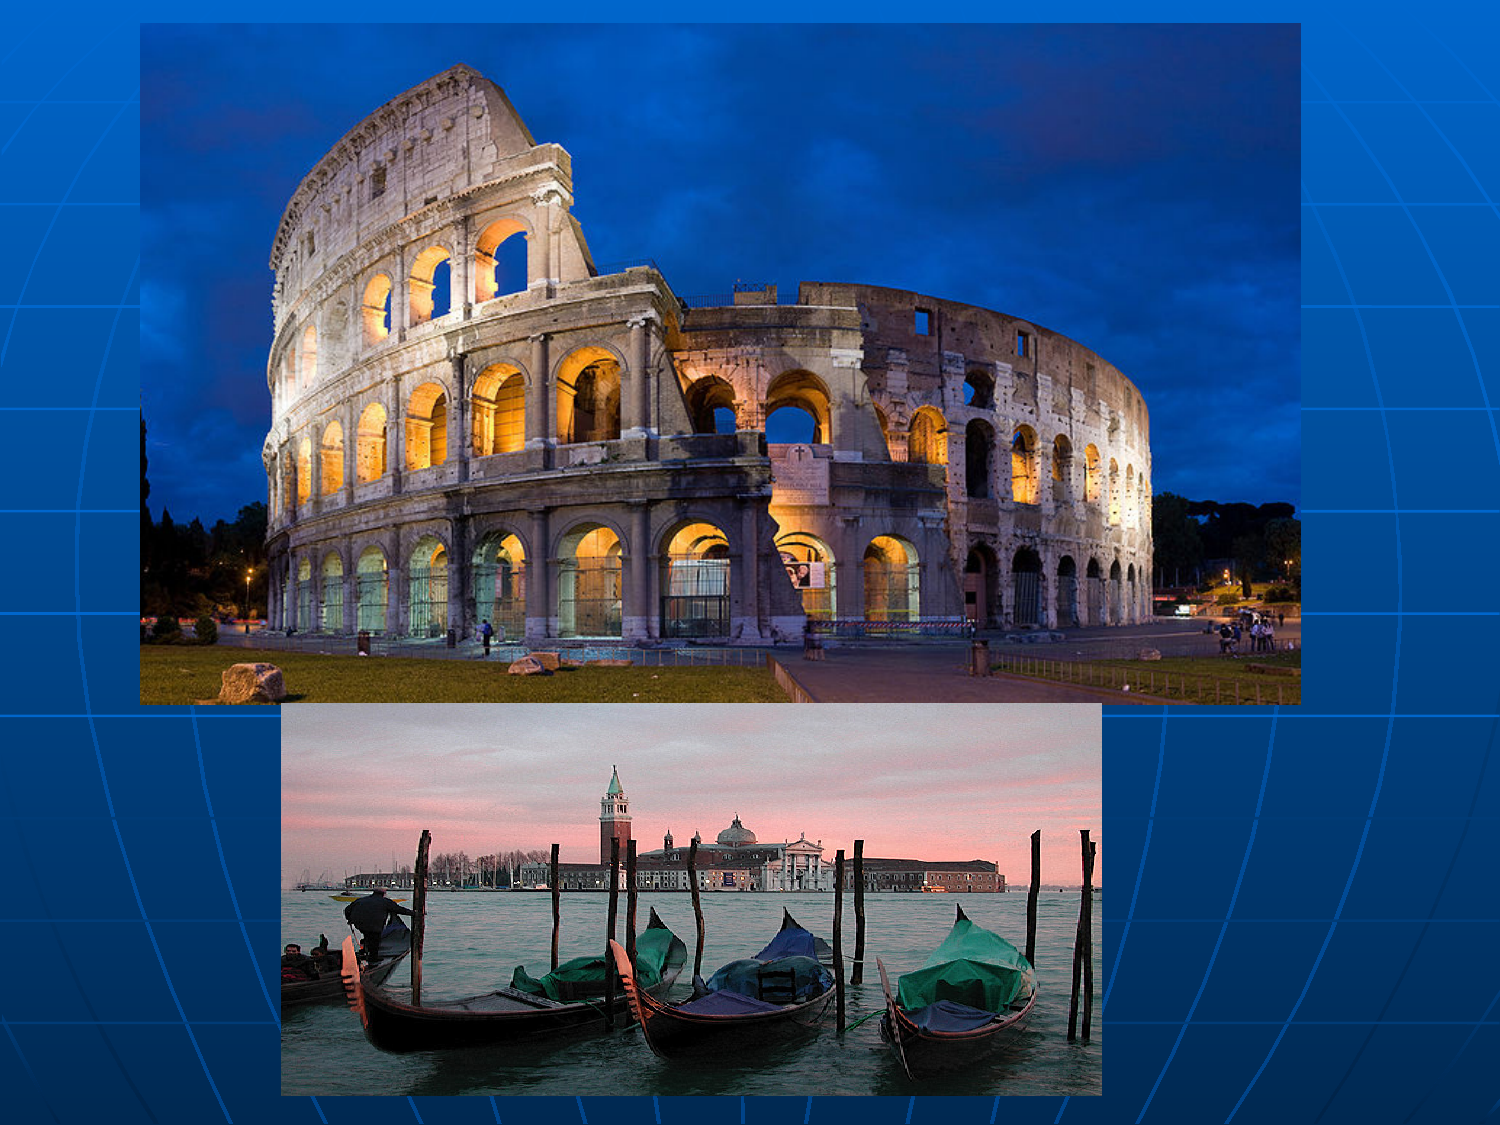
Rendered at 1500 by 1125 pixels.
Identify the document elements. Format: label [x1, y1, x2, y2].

picture [140, 23, 1301, 1097]
